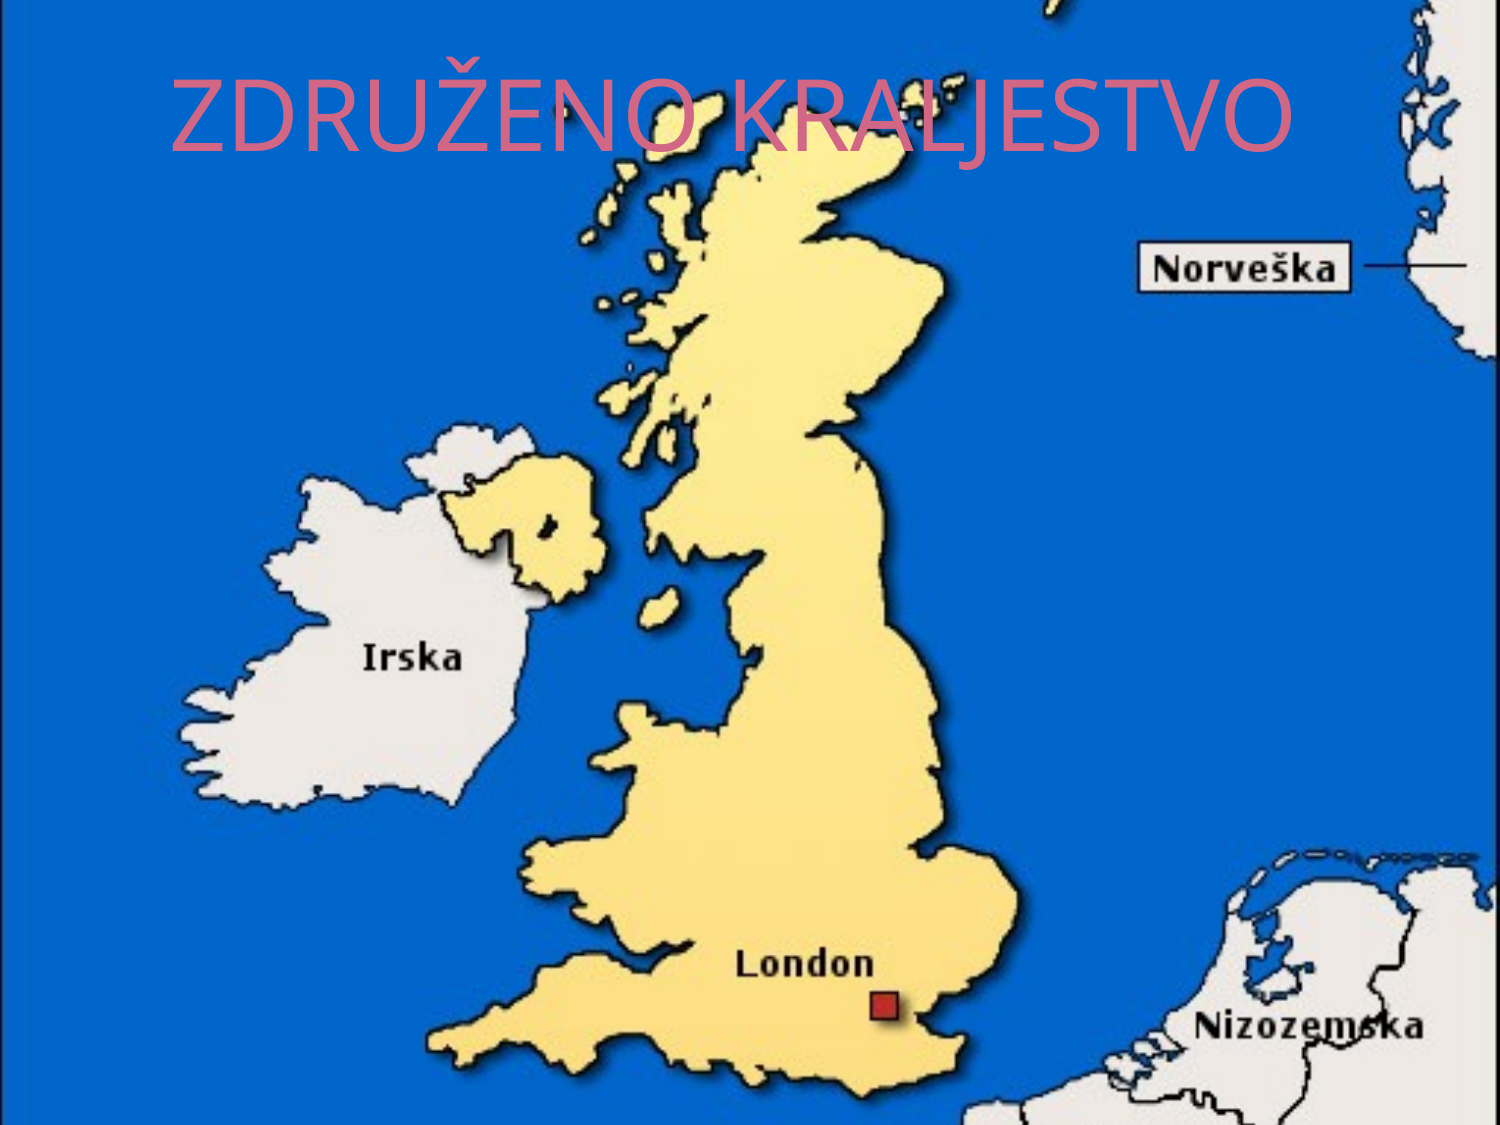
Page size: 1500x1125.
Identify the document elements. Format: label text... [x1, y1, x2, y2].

text_box ZDRUŽENO KRALJESTVO [74, 43, 1425, 274]
picture [0, 0, 1500, 1125]
